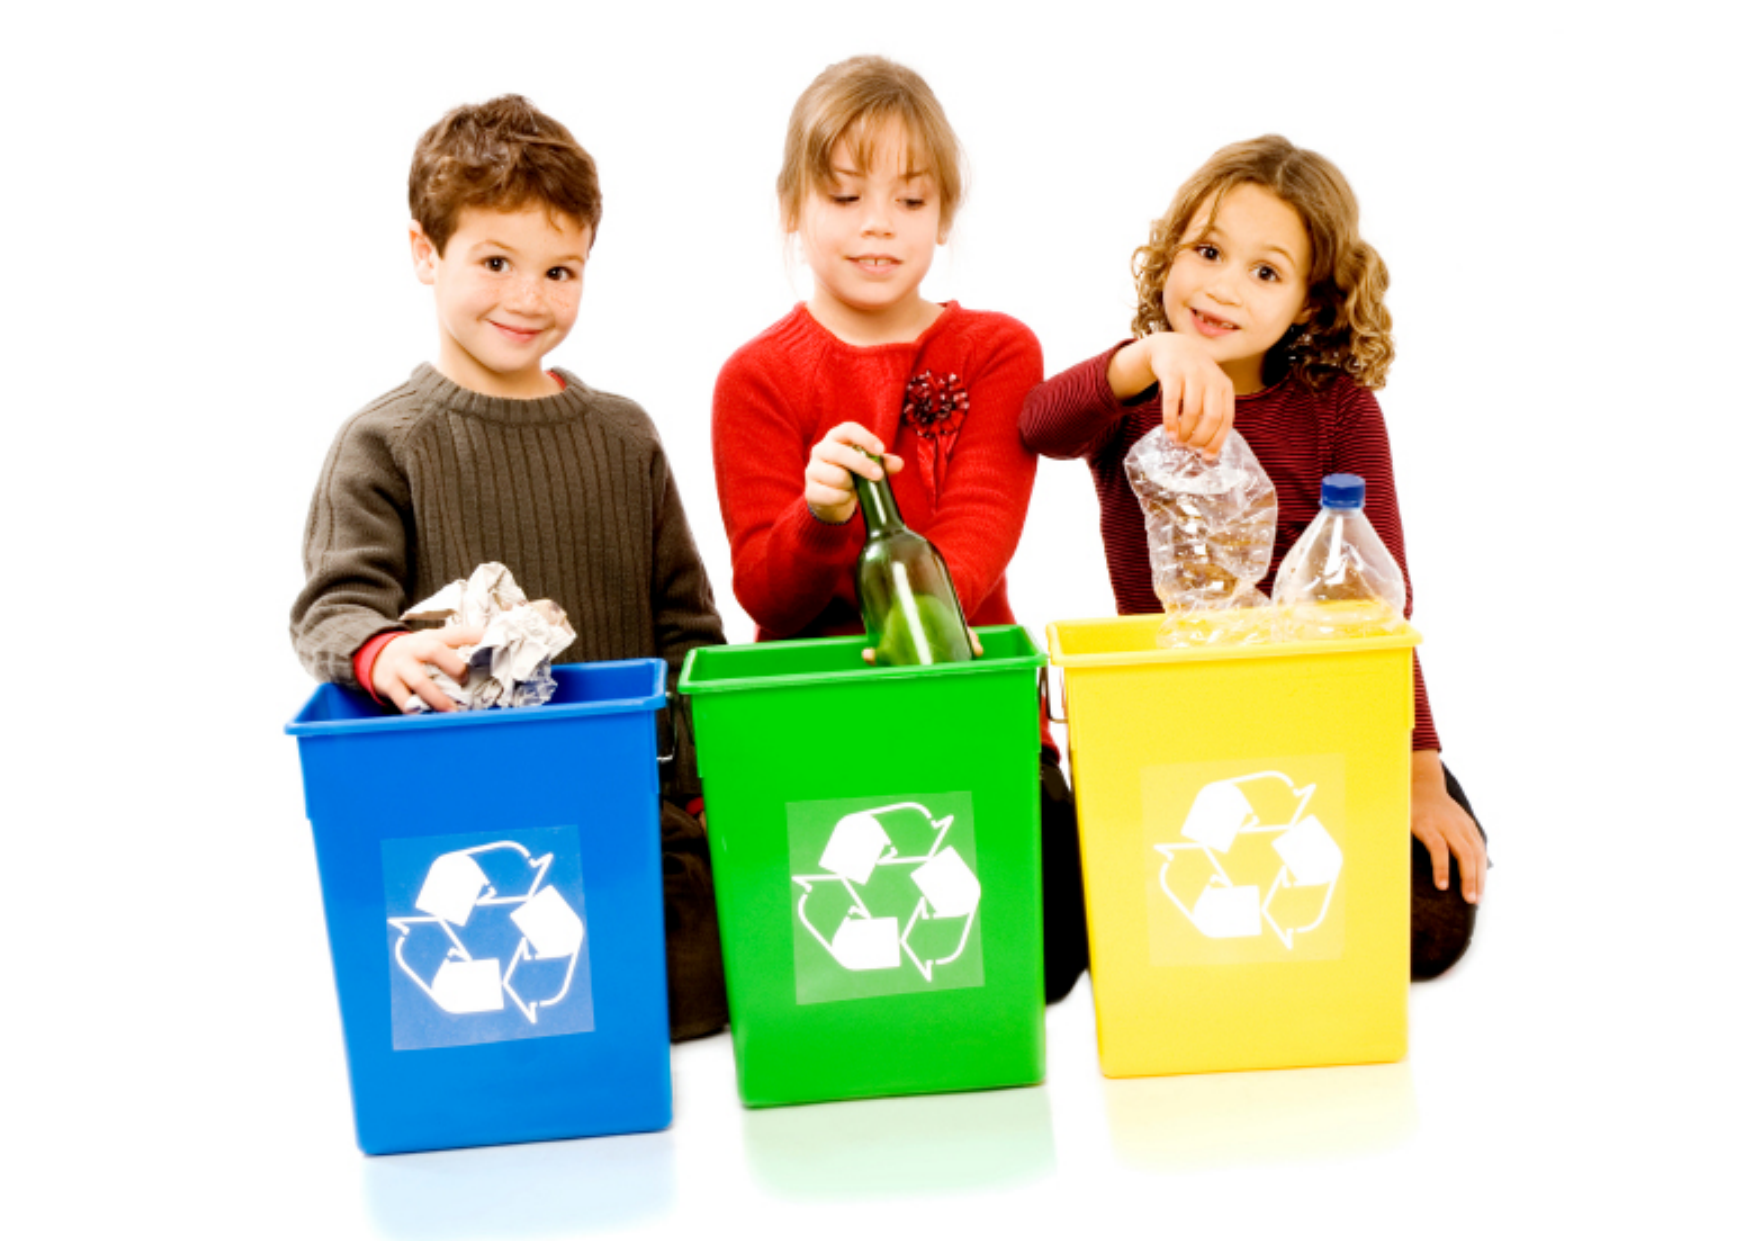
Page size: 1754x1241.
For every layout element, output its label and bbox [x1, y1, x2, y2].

picture [259, 4, 1564, 1241]
